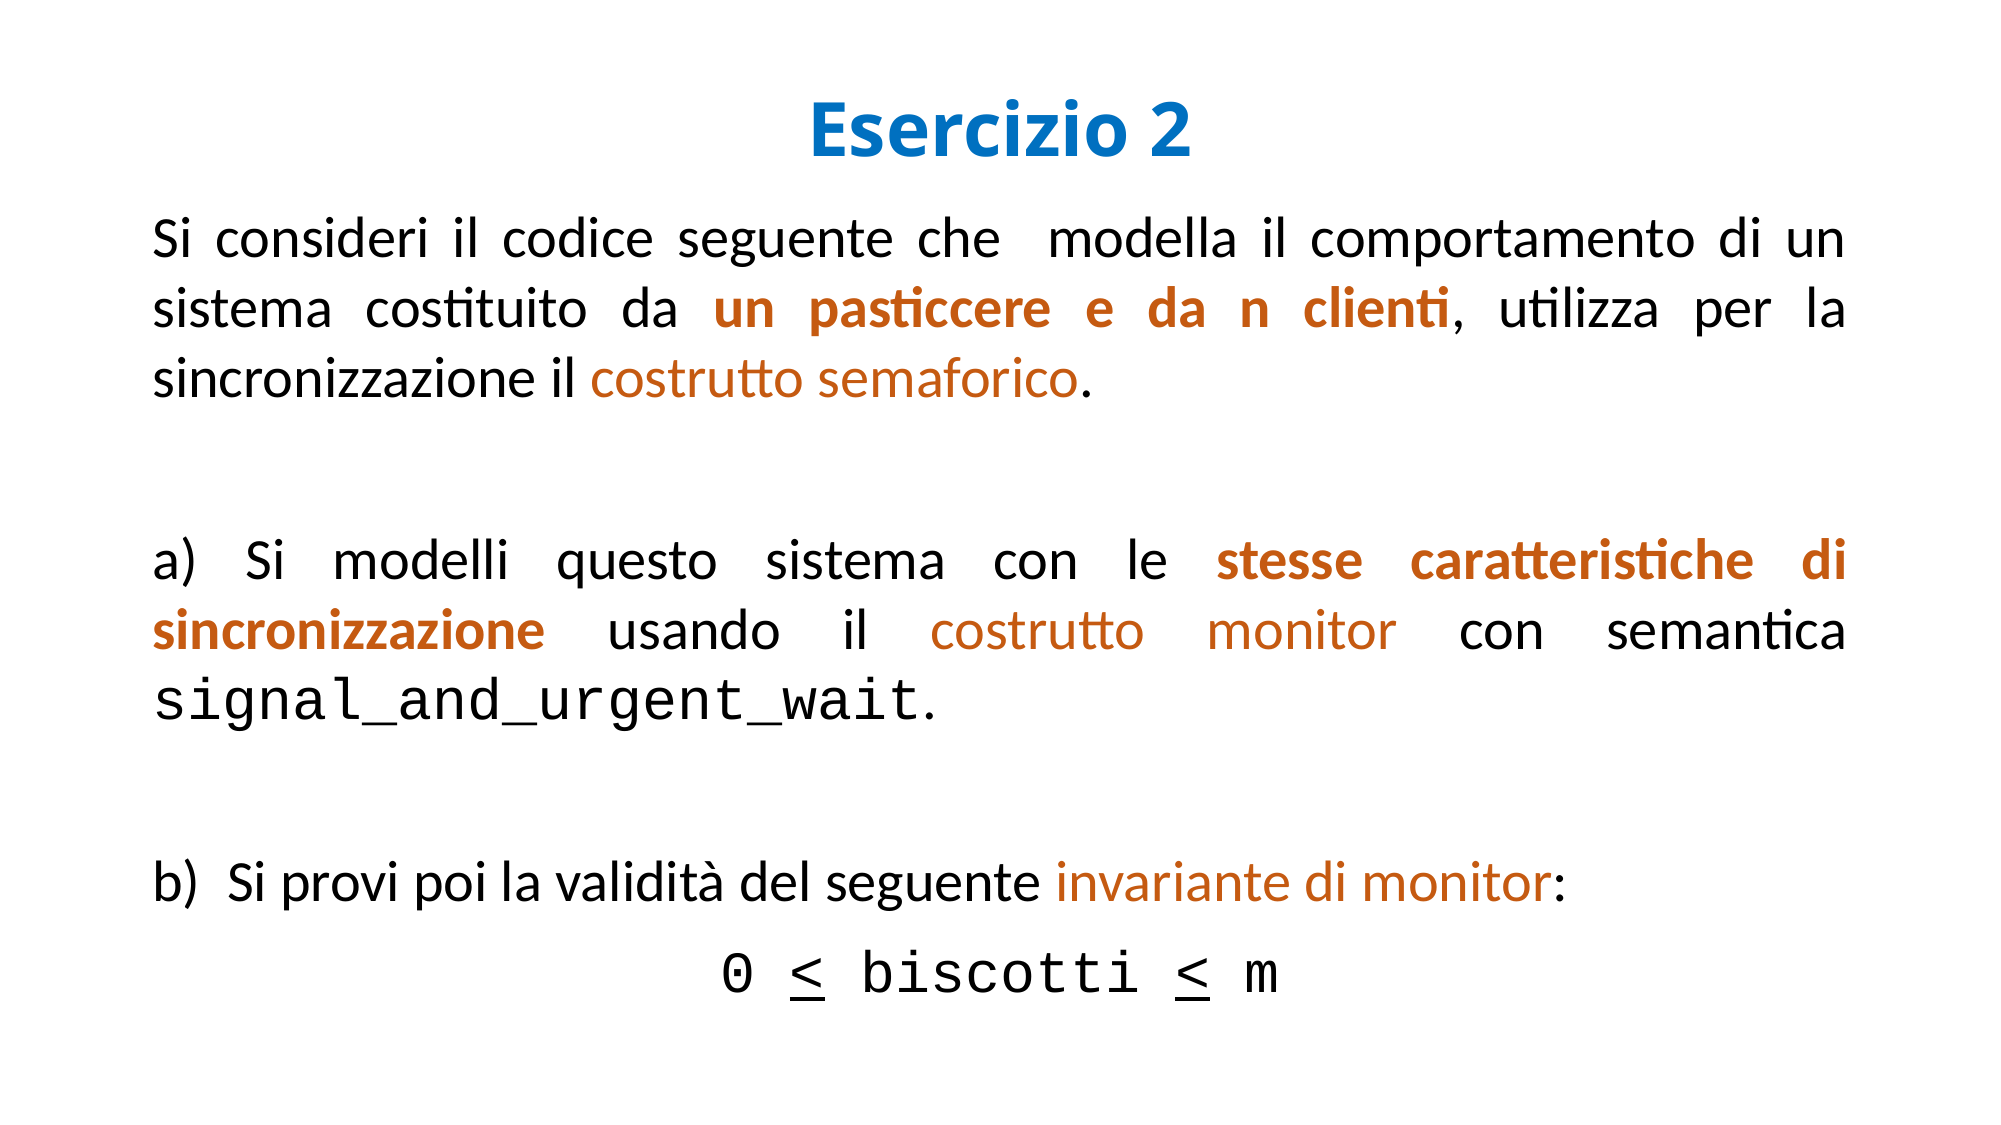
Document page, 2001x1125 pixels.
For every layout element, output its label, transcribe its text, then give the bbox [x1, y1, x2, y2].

list Si consideri il codice seguente che modella il comportamento di un sistema costituito da un pasticcere e da n clienti, utilizza per la sincronizzazione il costrutto semaforico. a) Si modelli questo sistema con le stesse caratteristiche di sincronizzazione usando il costrutto monitor con semantica signal_and_urgent_wait. b) Si provi poi la validità del seguente invariante di monitor: 0 < biscotti < m [137, 192, 1863, 980]
title Esercizio 2 [137, 59, 1863, 192]
